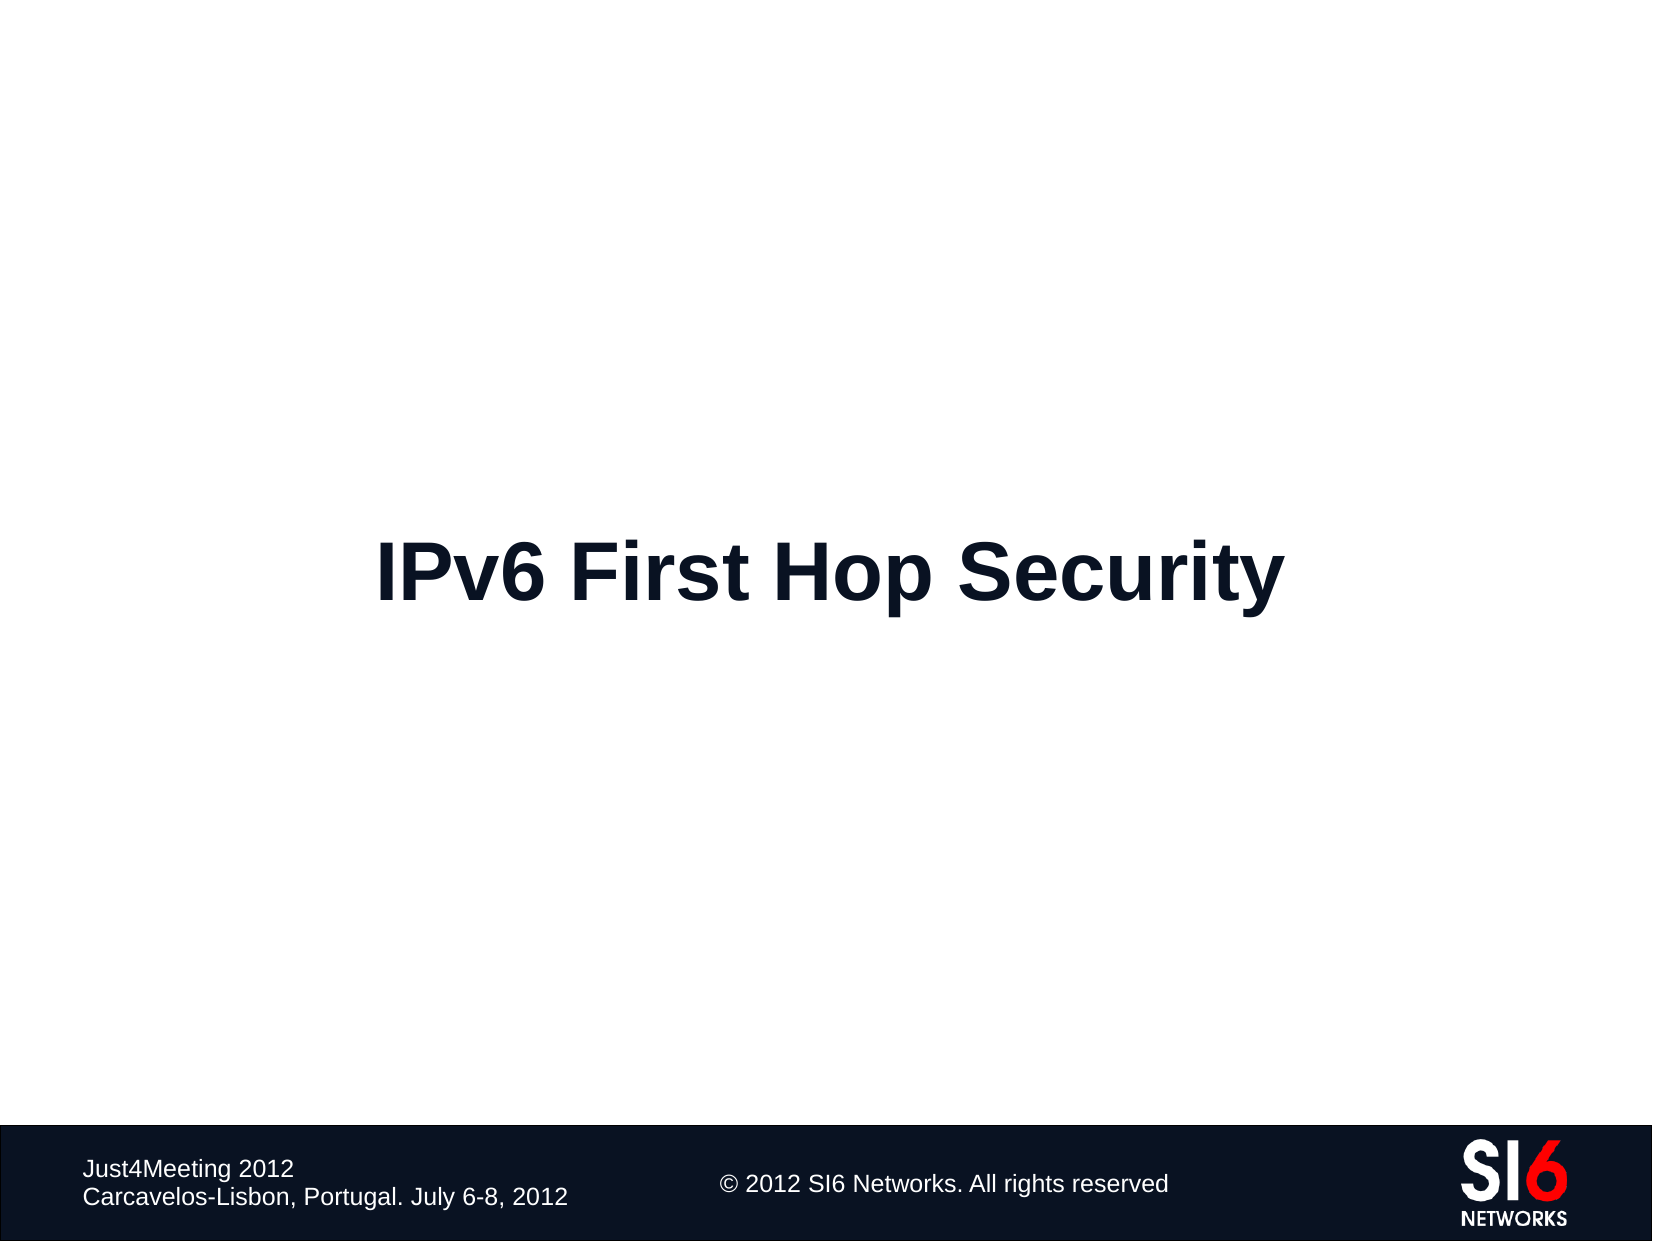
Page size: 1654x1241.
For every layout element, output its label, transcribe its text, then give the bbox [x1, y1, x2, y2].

picture [1461, 1139, 1567, 1226]
title IPv6 First Hop Security [86, 467, 1576, 676]
